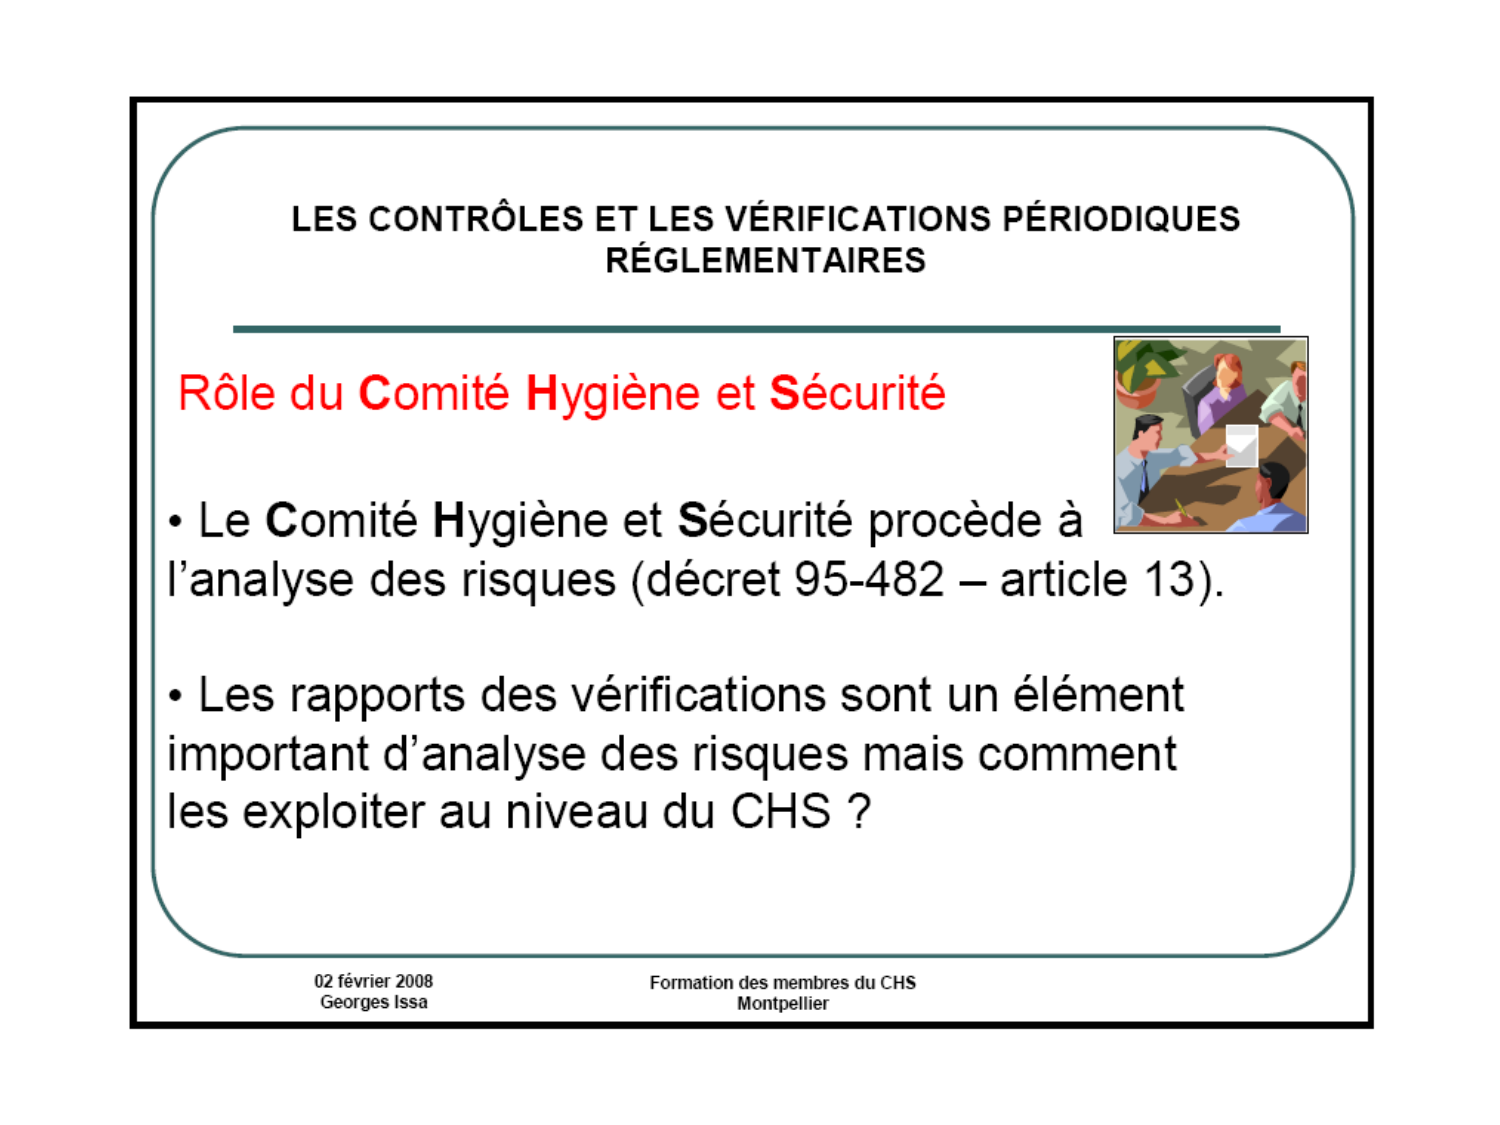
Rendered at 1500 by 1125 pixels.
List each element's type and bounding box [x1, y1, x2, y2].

picture [118, 85, 1382, 1040]
